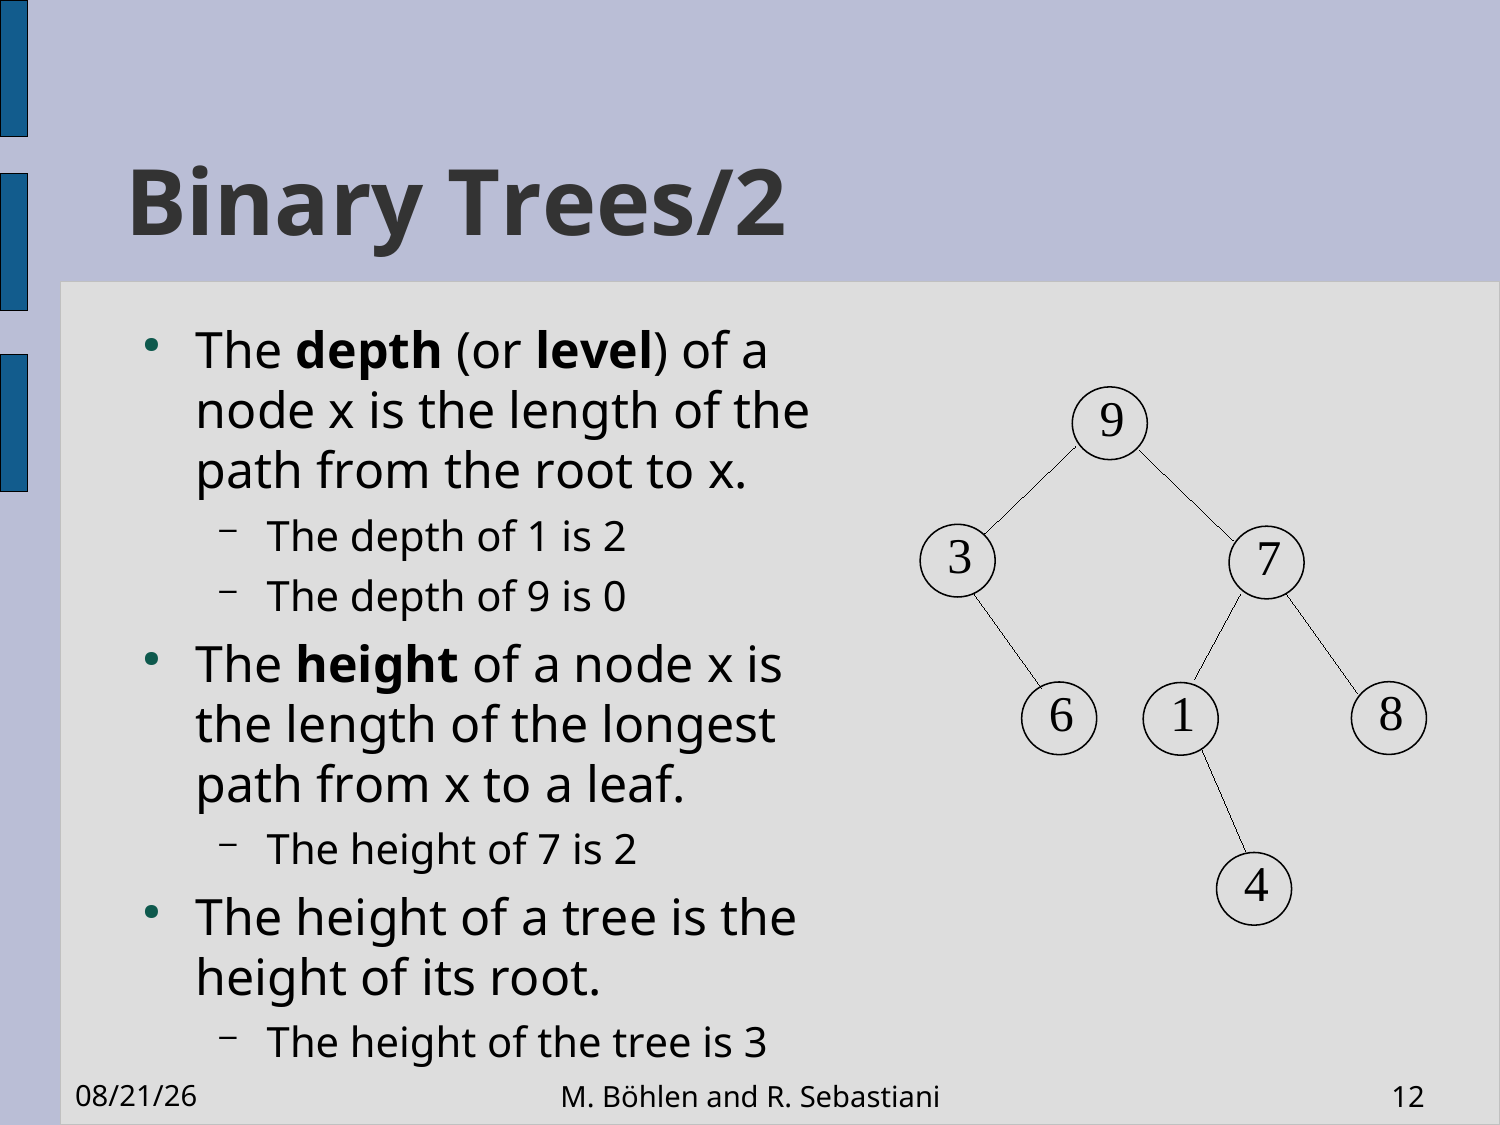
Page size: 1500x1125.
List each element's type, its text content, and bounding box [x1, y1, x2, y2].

text_box 4 [1228, 849, 1284, 921]
text_box 8 [1363, 678, 1419, 750]
list The depth (or level) of a node x is the length of the path from the root to x. The depth of 1 is 2 The depth of 9 is 0 The height of a node x is the length of the longest path from x to a leaf. The height of 7 is 2 The height of a tree is the height of its root. The height of the tree is 3 [110, 312, 885, 1037]
text_box 7 [1241, 523, 1297, 594]
title Binary Trees/2 [110, 67, 1392, 271]
text_box 1 [1155, 679, 1211, 751]
text_box 9 [1084, 383, 1140, 455]
text_box 6 [1034, 678, 1089, 750]
text_box 3 [932, 521, 988, 592]
